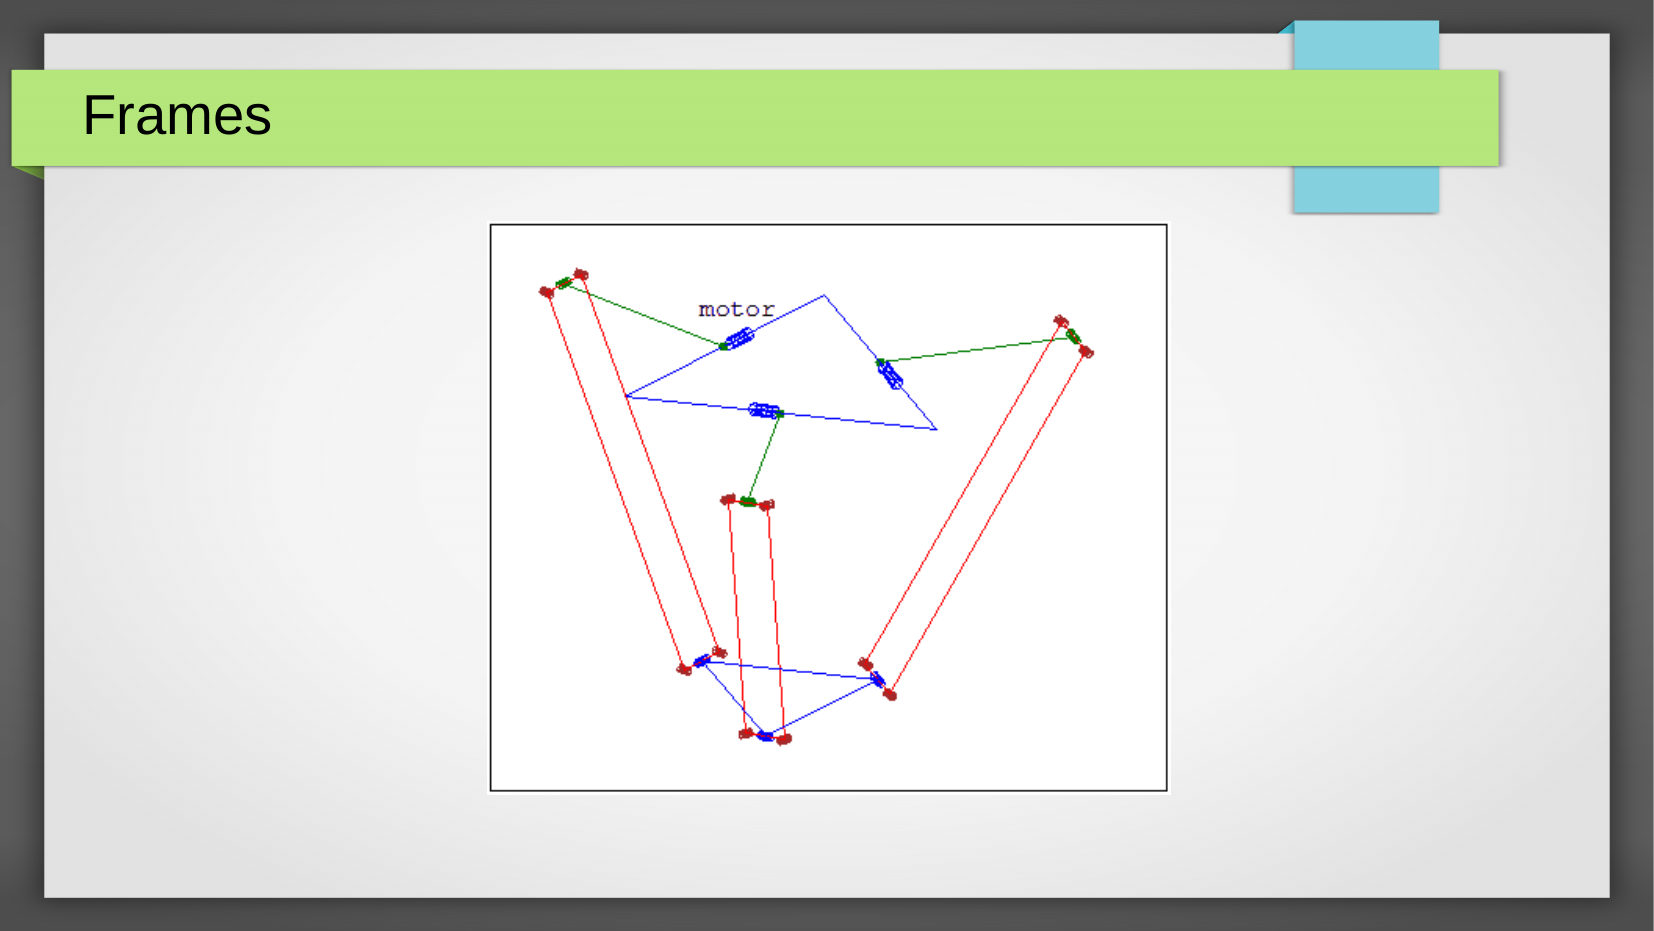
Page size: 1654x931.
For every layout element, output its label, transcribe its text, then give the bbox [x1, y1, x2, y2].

picture [0, 0, 1654, 931]
title Frames [82, 70, 1264, 160]
